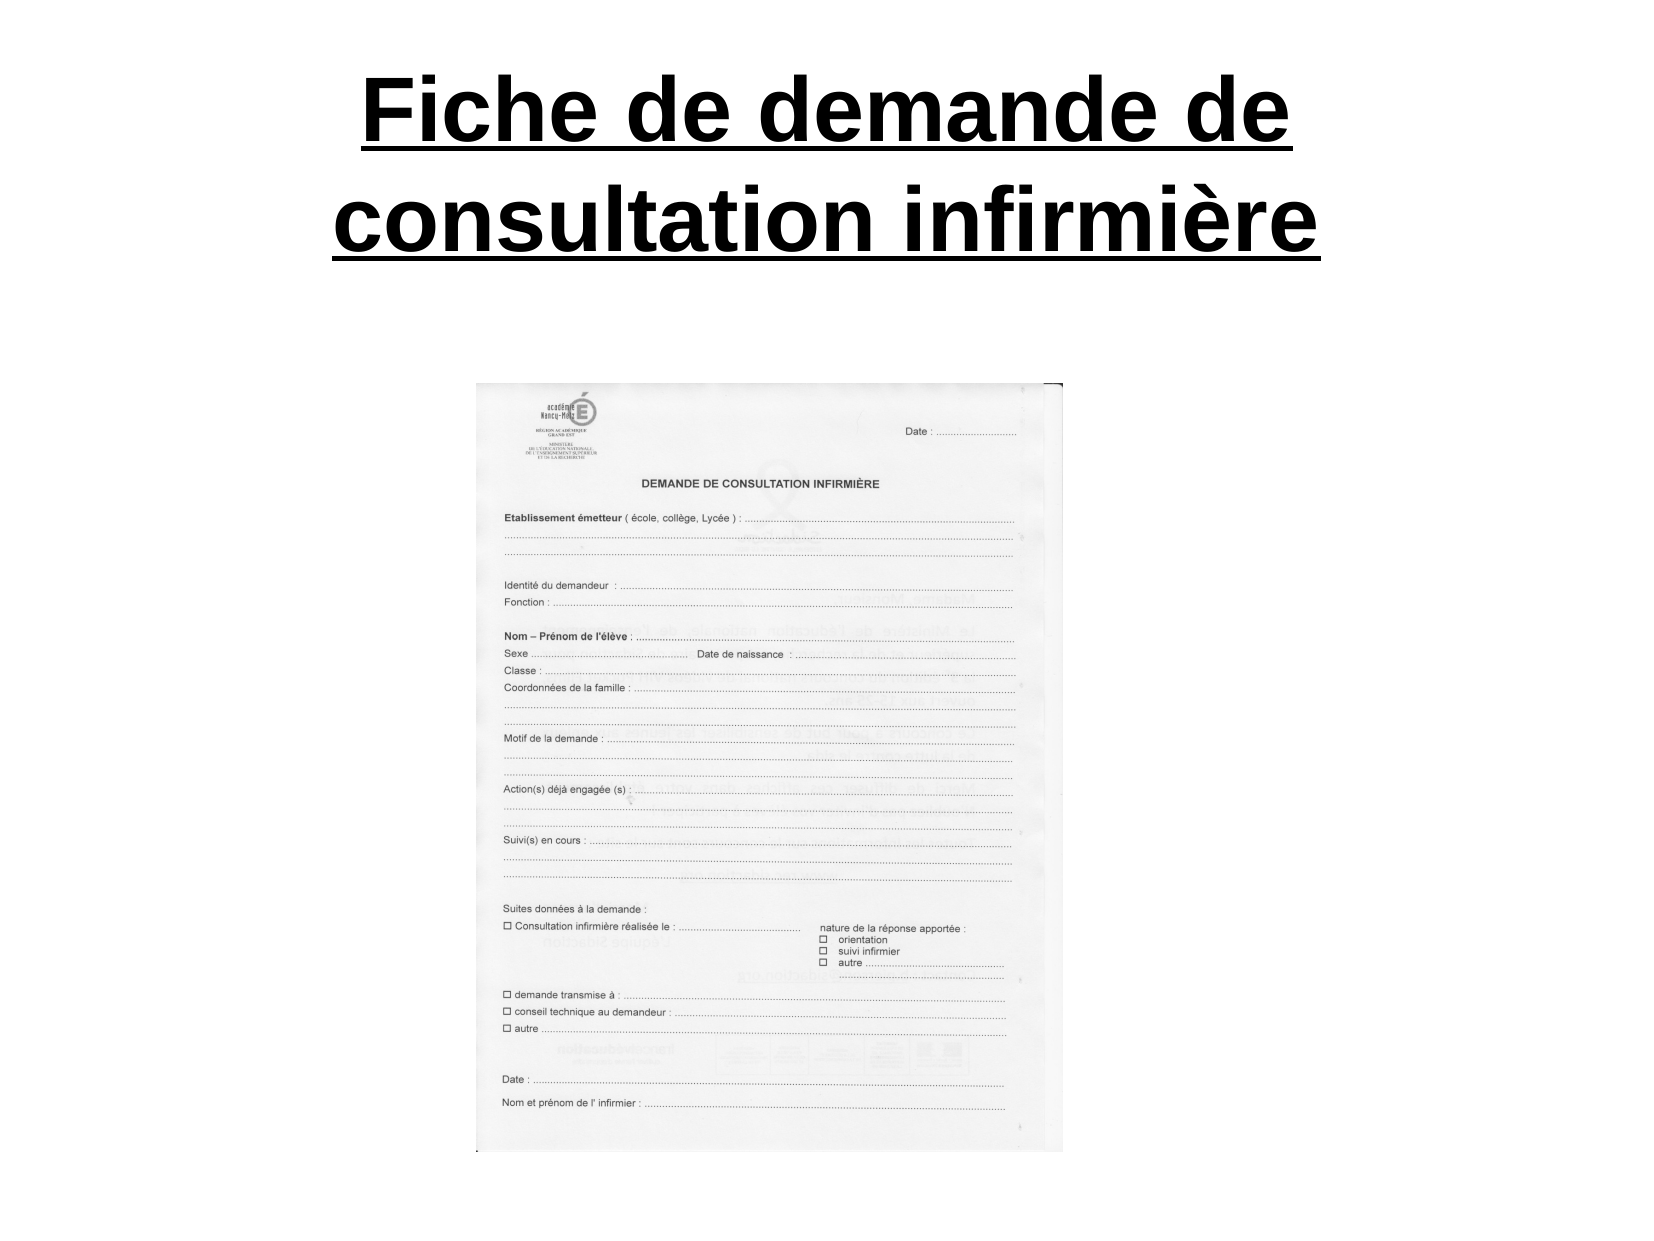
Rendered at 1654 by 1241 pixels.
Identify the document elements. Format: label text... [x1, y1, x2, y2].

picture [476, 383, 1063, 1152]
title Fiche de demande de consultation infirmière [82, 49, 1571, 257]
